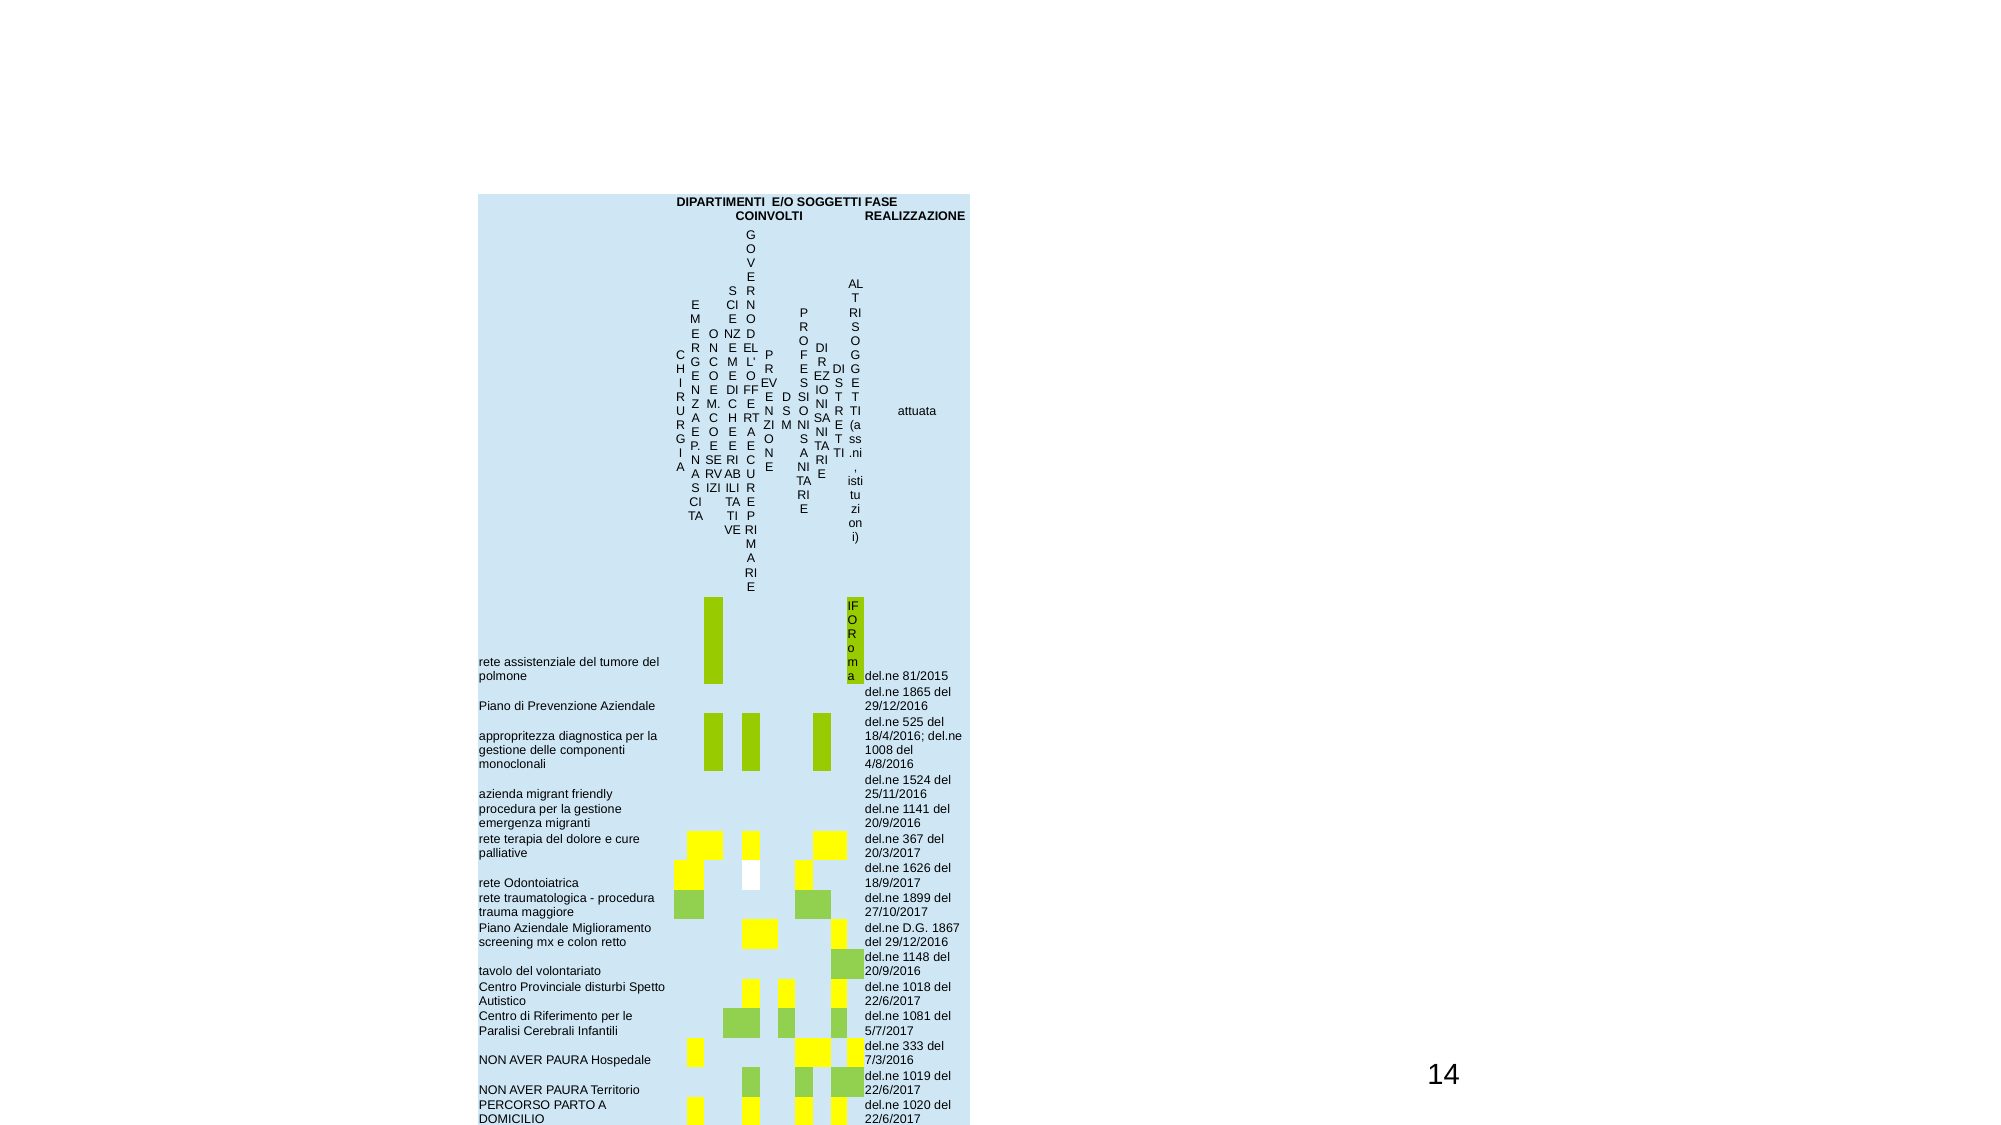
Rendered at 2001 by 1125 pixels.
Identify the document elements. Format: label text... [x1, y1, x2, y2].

table_cell [760, 597, 778, 684]
table_cell [742, 1067, 760, 1097]
table_cell [687, 1067, 704, 1097]
table_cell [813, 1097, 831, 1125]
table_cell [704, 890, 723, 919]
table_cell Centro di Riferimento per le Paralisi Cerebrali Infantili [478, 1008, 674, 1038]
table_cell [831, 597, 847, 684]
table_cell del.ne 1081 del 5/7/2017 [864, 1008, 970, 1038]
table_cell [760, 979, 778, 1008]
table_cell [847, 979, 864, 1008]
table_cell [704, 949, 723, 979]
table_cell [795, 1067, 813, 1097]
table_cell [831, 1097, 847, 1125]
table_cell [723, 771, 742, 801]
table_cell appropritezza diagnostica per la gestione delle componenti monoclonali [478, 713, 674, 771]
table_cell [687, 1008, 704, 1038]
table_cell [831, 684, 847, 713]
table_cell [831, 949, 847, 979]
table_cell [742, 860, 760, 890]
table_cell [723, 890, 742, 919]
table_cell [778, 1097, 795, 1125]
table_cell [831, 1008, 847, 1038]
table_cell [742, 713, 760, 771]
table_cell rete Odontoiatrica [478, 860, 674, 890]
table_cell [704, 1097, 723, 1125]
table_cell [687, 831, 704, 860]
table_cell [742, 801, 760, 831]
table_cell azienda migrant friendly [478, 771, 674, 801]
table_cell [813, 1067, 831, 1097]
table_cell [723, 1008, 742, 1038]
table_cell [847, 890, 864, 919]
table_cell [687, 979, 704, 1008]
table_cell [704, 831, 723, 860]
table_cell [742, 1008, 760, 1038]
table_cell del.ne 367 del 20/3/2017 [864, 831, 970, 860]
table_cell [813, 860, 831, 890]
table_cell [795, 1008, 813, 1038]
table_cell [778, 597, 795, 684]
table_cell [674, 597, 687, 684]
table_cell [674, 1008, 687, 1038]
table_cell [847, 713, 864, 771]
table_cell [813, 1008, 831, 1038]
table_cell [704, 1067, 723, 1097]
table_cell [742, 1038, 760, 1067]
table_cell [742, 684, 760, 713]
table_cell [687, 1097, 704, 1125]
table_cell [847, 831, 864, 860]
table_cell [687, 801, 704, 831]
table_cell [760, 890, 778, 919]
table_cell [687, 771, 704, 801]
table_cell [674, 831, 687, 860]
table_cell [723, 949, 742, 979]
table_cell [795, 1097, 813, 1125]
table_cell [795, 684, 813, 713]
table_cell PREVENZIONE [760, 224, 778, 597]
table_cell [778, 1038, 795, 1067]
table_cell [778, 684, 795, 713]
table_cell [778, 1067, 795, 1097]
table_cell [760, 919, 778, 949]
table_cell [704, 1038, 723, 1067]
table_cell del.ne 1018 del 22/6/2017 [864, 979, 970, 1008]
table_cell [674, 771, 687, 801]
table_cell [831, 890, 847, 919]
table_cell [847, 1067, 864, 1097]
table_cell [704, 713, 723, 771]
table_cell [742, 771, 760, 801]
table_cell [674, 801, 687, 831]
table_cell [795, 890, 813, 919]
table_cell [704, 771, 723, 801]
table_cell PROFESSIONI SANITARIE [795, 224, 813, 597]
table_cell [778, 771, 795, 801]
table_cell [778, 831, 795, 860]
table_cell [847, 1008, 864, 1038]
table_cell [831, 1038, 847, 1067]
table_cell [813, 684, 831, 713]
table_cell [674, 890, 687, 919]
table_cell DSM [778, 224, 795, 597]
table_cell [704, 919, 723, 949]
table_cell [478, 224, 674, 597]
table_cell [795, 979, 813, 1008]
table_cell del.ne 1019 del 22/6/2017 [864, 1067, 970, 1097]
table_cell [723, 713, 742, 771]
table_cell [813, 771, 831, 801]
table_cell [795, 949, 813, 979]
table_cell DISTRETTI [831, 224, 847, 597]
table_cell del.ne 525 del 18/4/2016; del.ne 1008 del 4/8/2016 [864, 713, 970, 771]
table_cell [742, 1097, 760, 1125]
table_cell CHIRURGIA [674, 224, 687, 597]
table_cell [760, 1067, 778, 1097]
table_cell ONCOEM.CO E SERVIZI [704, 224, 723, 597]
table_cell [847, 684, 864, 713]
table_cell [813, 949, 831, 979]
table_cell [704, 979, 723, 1008]
table_cell [813, 919, 831, 949]
table_cell [795, 597, 813, 684]
table_cell [723, 1097, 742, 1125]
table_cell [723, 979, 742, 1008]
table_cell [723, 801, 742, 831]
table_cell [742, 597, 760, 684]
table_cell [723, 919, 742, 949]
table_cell [704, 801, 723, 831]
table_cell [687, 597, 704, 684]
table_cell [847, 1097, 864, 1125]
table_cell [742, 949, 760, 979]
table_cell [674, 919, 687, 949]
table_cell [795, 713, 813, 771]
slide_number <numero> [1412, 1042, 1863, 1103]
table_cell [687, 890, 704, 919]
table_cell [760, 801, 778, 831]
table_cell rete assistenziale del tumore del polmone [478, 597, 674, 684]
table_cell [813, 1038, 831, 1067]
table_cell NON AVER PAURA Hospedale [478, 1038, 674, 1067]
table_cell rete traumatologica - procedura trauma maggiore [478, 890, 674, 919]
table_cell [795, 771, 813, 801]
table_cell [795, 831, 813, 860]
table_cell [813, 597, 831, 684]
table_cell EMERGENZA E P.NASCITA [687, 224, 704, 597]
table_cell [760, 1038, 778, 1067]
table_cell [831, 801, 847, 831]
table_cell [831, 979, 847, 1008]
table_cell [742, 919, 760, 949]
table_cell del.ne 1524 del 25/11/2016 [864, 771, 970, 801]
table_cell [687, 684, 704, 713]
table_cell [723, 1067, 742, 1097]
table_cell Piano Aziendale Miglioramento screening mx e colon retto [478, 919, 674, 949]
table_cell [831, 771, 847, 801]
table_cell [674, 684, 687, 713]
table_cell Centro Provinciale disturbi Spetto Autistico [478, 979, 674, 1008]
table_cell [687, 919, 704, 949]
table_cell [723, 831, 742, 860]
table_cell [847, 919, 864, 949]
table_cell [723, 684, 742, 713]
table_cell [831, 831, 847, 860]
table_cell [847, 860, 864, 890]
table_cell [704, 860, 723, 890]
table_cell [760, 713, 778, 771]
table_cell [778, 890, 795, 919]
table_cell tavolo del volontariato [478, 949, 674, 979]
table_cell [723, 597, 742, 684]
table_cell [674, 713, 687, 771]
table_header FASE REALIZZAZIONE [864, 194, 970, 224]
table_cell [760, 860, 778, 890]
table_cell [831, 1067, 847, 1097]
table_cell [723, 860, 742, 890]
table_cell [813, 831, 831, 860]
table_cell [813, 890, 831, 919]
table_cell [795, 919, 813, 949]
table_cell SCIENZE MEDICHE E RIABILITATIVE [723, 224, 742, 597]
table_cell rete terapia del dolore e cure palliative [478, 831, 674, 860]
table_cell [760, 771, 778, 801]
table_cell del.ne 1020 del 22/6/2017 [864, 1097, 970, 1125]
table_cell [760, 949, 778, 979]
table_cell [795, 801, 813, 831]
table_cell [674, 860, 687, 890]
table_cell [778, 1008, 795, 1038]
table_cell [760, 831, 778, 860]
table_cell del.ne 81/2015 [864, 597, 970, 684]
table_cell [742, 831, 760, 860]
table_cell [674, 1097, 687, 1125]
table_header [478, 194, 674, 224]
table_cell IFO Roma [847, 597, 864, 684]
table_cell [795, 1038, 813, 1067]
table_cell del.ne 1865 del 29/12/2016 [864, 684, 970, 713]
table_cell del.ne 1141 del 20/9/2016 [864, 801, 970, 831]
table_cell [778, 860, 795, 890]
table_cell attuata [864, 224, 970, 597]
table_cell [831, 919, 847, 949]
table_cell procedura per la gestione emergenza migranti [478, 801, 674, 831]
table_cell [760, 1097, 778, 1125]
table_cell [723, 1038, 742, 1067]
table_cell PERCORSO PARTO A DOMICILIO [478, 1097, 674, 1125]
table_cell [847, 801, 864, 831]
table_cell DIREZIONI SANITARIE [813, 224, 831, 597]
table_cell [687, 949, 704, 979]
table_cell [831, 713, 847, 771]
table_cell [674, 979, 687, 1008]
table_cell ALTRI SOGGETTI (ass.ni, istituzioni) [847, 224, 864, 597]
table_cell [674, 1067, 687, 1097]
table_cell [831, 860, 847, 890]
table_cell [813, 713, 831, 771]
table_cell [687, 1038, 704, 1067]
table_cell [778, 801, 795, 831]
table_cell [813, 979, 831, 1008]
table_cell [674, 1038, 687, 1067]
table_cell [760, 684, 778, 713]
table_cell [704, 1008, 723, 1038]
table_cell [813, 801, 831, 831]
table_cell NON AVER PAURA Territorio [478, 1067, 674, 1097]
table_cell [760, 1008, 778, 1038]
table_cell del.ne D.G. 1867 del 29/12/2016 [864, 919, 970, 949]
table_header DIPARTIMENTI E/O SOGGETTI COINVOLTI [674, 194, 864, 224]
table_cell [687, 713, 704, 771]
table_cell [778, 949, 795, 979]
table_cell del.ne 333 del 7/3/2016 [864, 1038, 970, 1067]
table_cell [795, 860, 813, 890]
table_cell [778, 979, 795, 1008]
table_cell [704, 597, 723, 684]
table_cell [847, 949, 864, 979]
table_cell [847, 1038, 864, 1067]
table_cell Piano di Prevenzione Aziendale [478, 684, 674, 713]
table_cell [778, 919, 795, 949]
table_cell [704, 684, 723, 713]
table_cell [778, 713, 795, 771]
table_cell [847, 771, 864, 801]
table_cell [674, 949, 687, 979]
table_cell [742, 890, 760, 919]
table_cell del.ne 1148 del 20/9/2016 [864, 949, 970, 979]
table_cell del.ne 1899 del 27/10/2017 [864, 890, 970, 919]
table_cell del.ne 1626 del 18/9/2017 [864, 860, 970, 890]
table_cell [742, 979, 760, 1008]
table_cell GOVERNO DELL'OFFERTA E CURE PRIMARIE [742, 224, 760, 597]
table_cell [687, 860, 704, 890]
